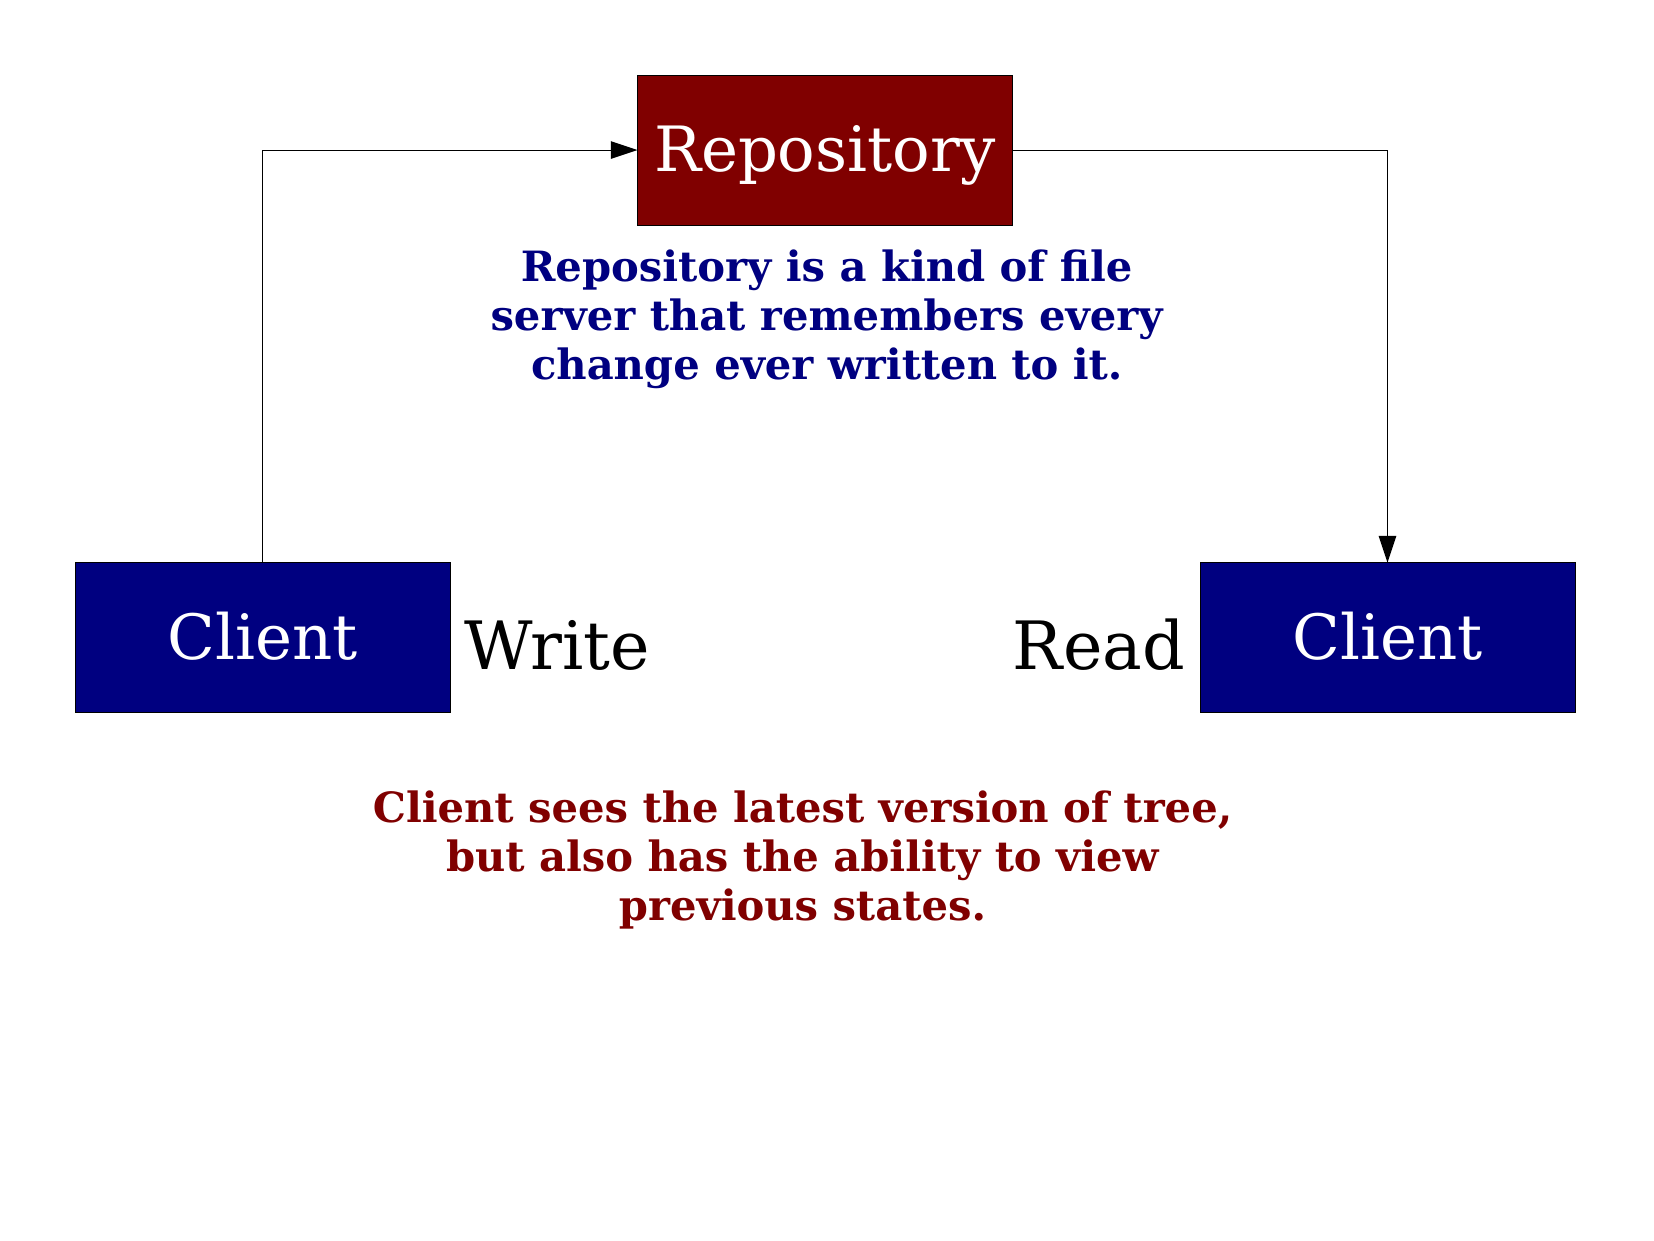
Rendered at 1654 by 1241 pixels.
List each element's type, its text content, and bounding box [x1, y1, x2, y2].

text_box Client [1200, 562, 1576, 713]
text_box Read [998, 600, 1197, 693]
text_box Repository is a kind of file server that remembers every change ever written to it. [470, 234, 1184, 397]
text_box Repository [637, 75, 1013, 226]
text_box Client [75, 562, 451, 713]
text_box Client sees the latest version of tree, but also has the ability to view previous states. [358, 775, 1296, 938]
text_box Write [450, 600, 662, 693]
